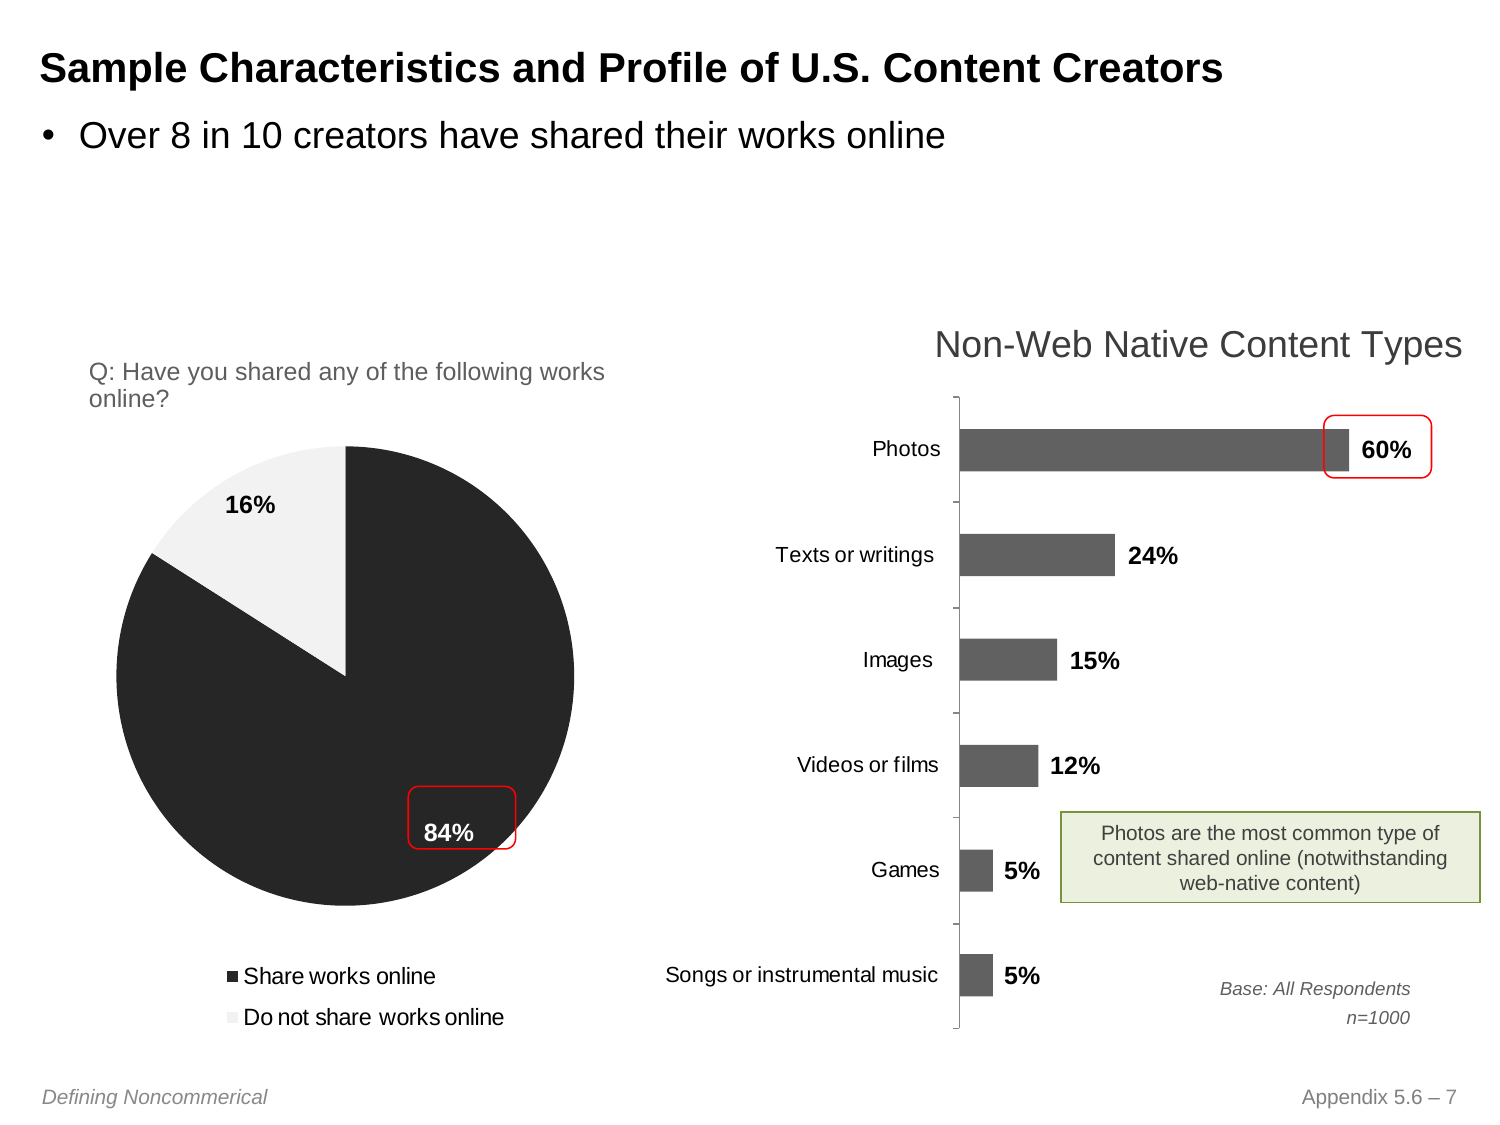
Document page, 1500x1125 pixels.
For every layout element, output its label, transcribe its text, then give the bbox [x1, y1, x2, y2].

picture [0, 372, 1437, 1052]
text_box Photos are the most common type of content shared online (notwithstanding web-native content) [1061, 812, 1480, 903]
text_box Defining Noncommerical [27, 1066, 503, 1125]
text_box Sample Characteristics and Profile of U.S. Content Creators [24, 27, 1454, 110]
text_box n=1000 [1110, 1007, 1425, 1036]
text_box Non-Web Native Content Types [919, 312, 1479, 373]
text_box Base: All Respondents [967, 968, 1426, 1007]
text_box Q: Have you shared any of the following works online? [74, 366, 707, 402]
text_box Over 8 in 10 creators have shared their works online [27, 110, 1382, 165]
text_box Appendix 5.6 – <number> [1121, 1066, 1472, 1125]
